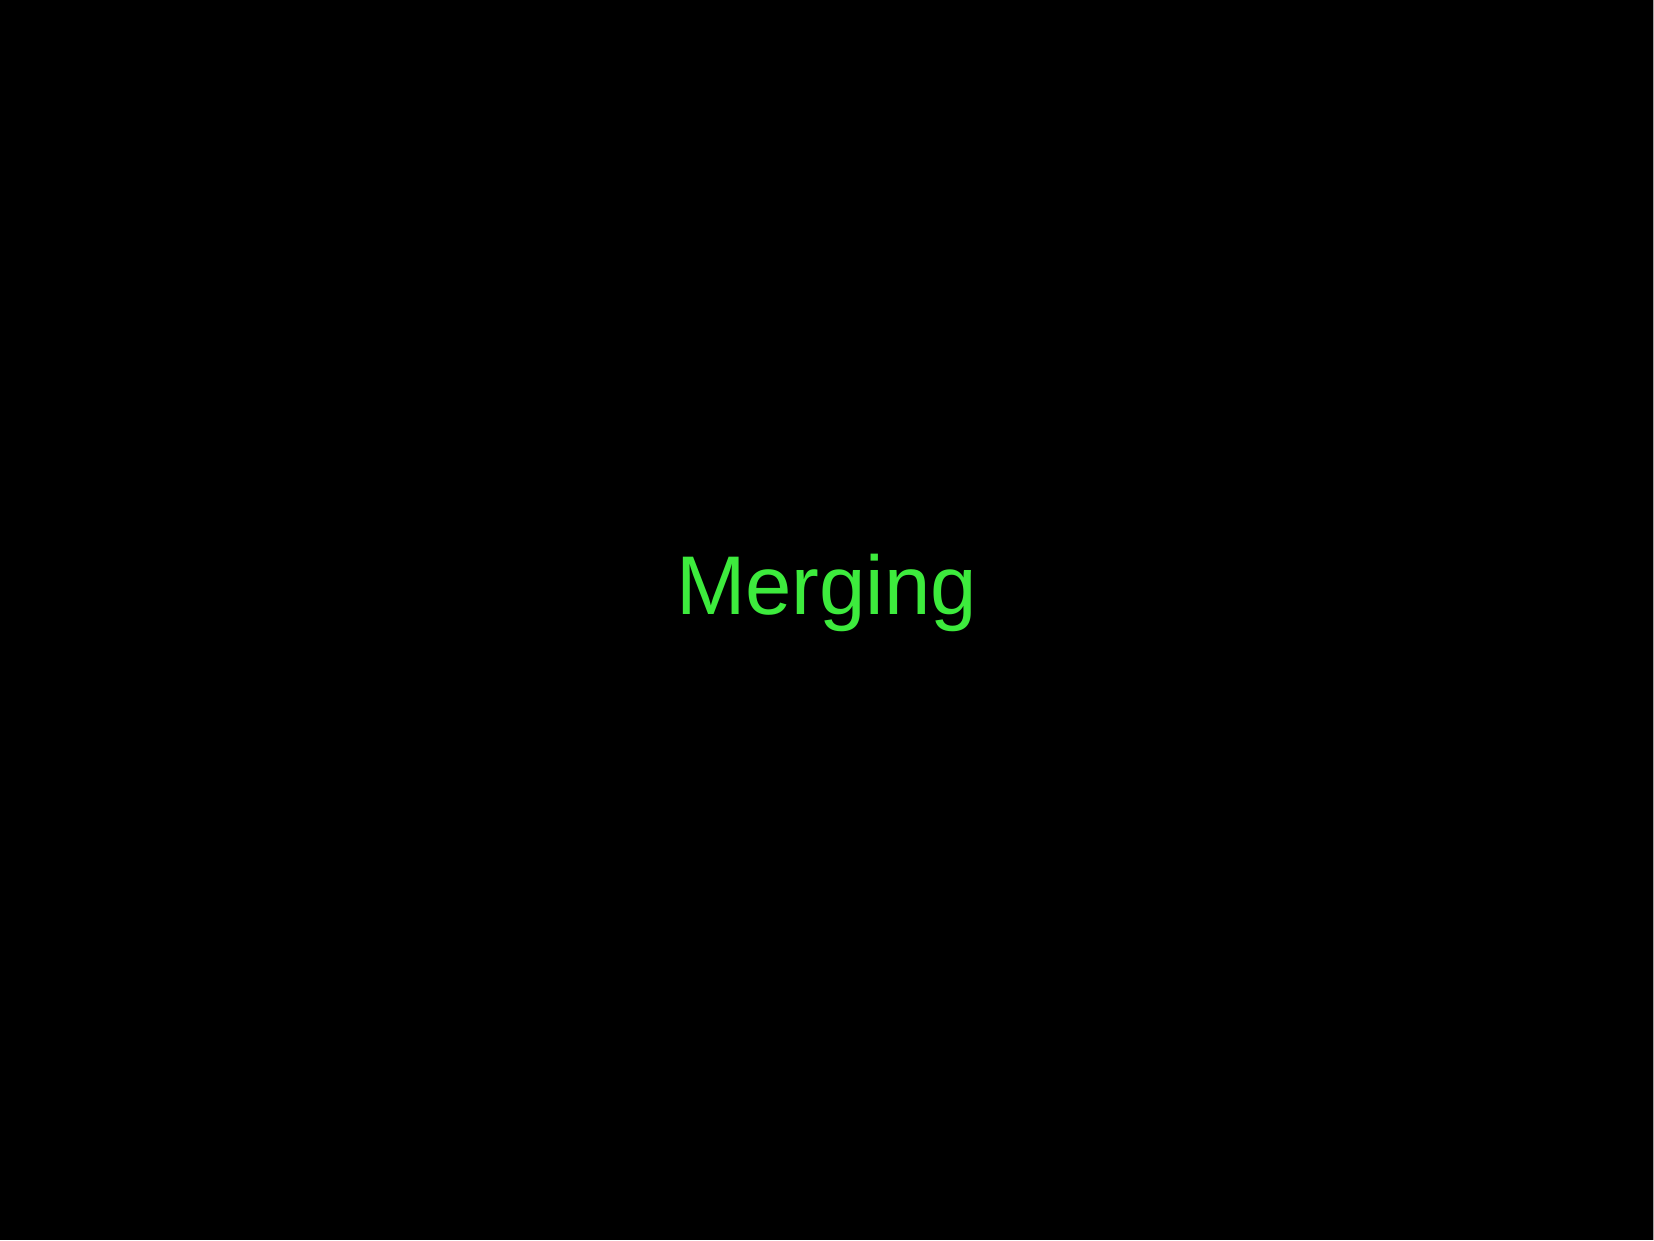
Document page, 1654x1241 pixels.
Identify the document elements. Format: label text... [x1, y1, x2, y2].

subtitle Merging [82, 49, 1571, 1122]
